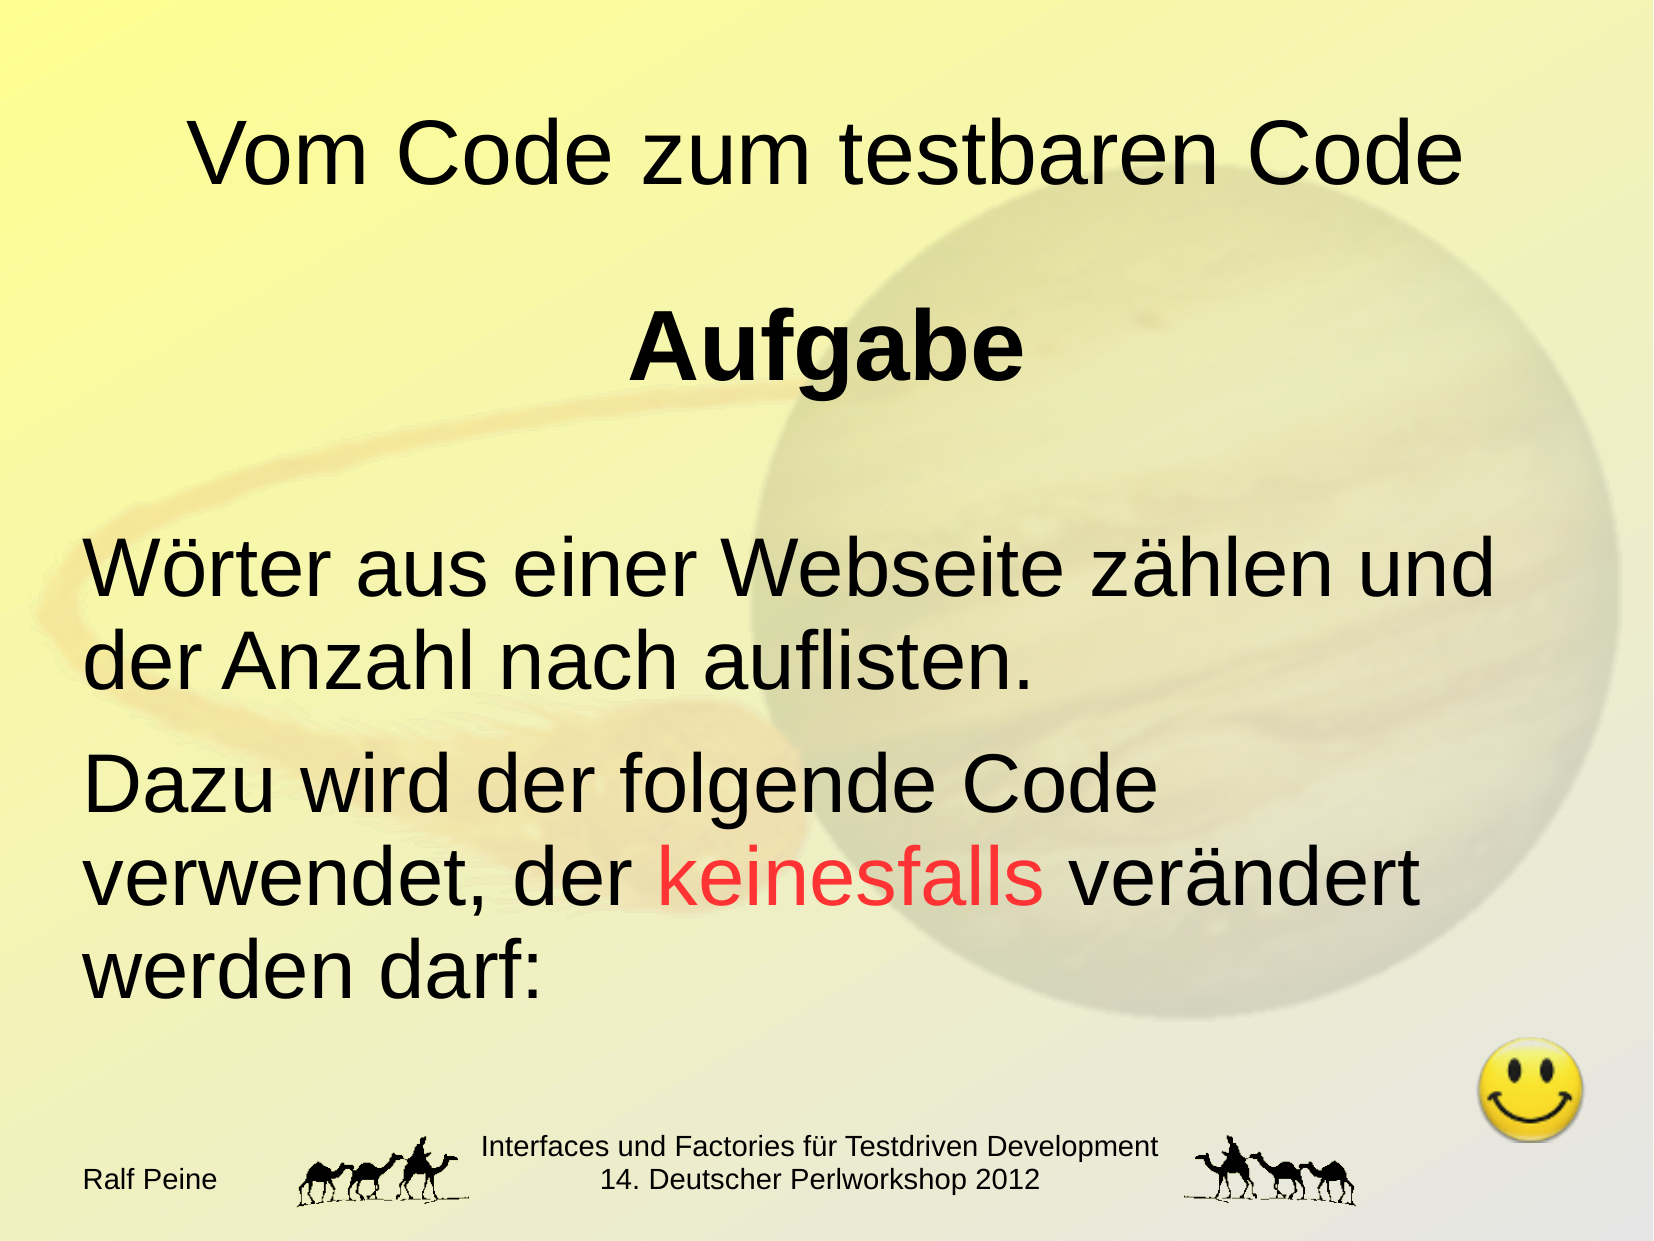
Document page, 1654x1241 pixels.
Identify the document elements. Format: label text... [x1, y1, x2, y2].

picture [291, 1134, 469, 1214]
title Vom Code zum testbaren Code [82, 49, 1571, 257]
picture [1184, 1133, 1362, 1213]
list Aufgabe Wörter aus einer Webseite zählen und der Anzahl nach auflisten. Dazu wird der folgende Code verwendet, der keinesfalls verändert werden darf: [82, 290, 1571, 1109]
picture [3, 138, 1654, 1143]
